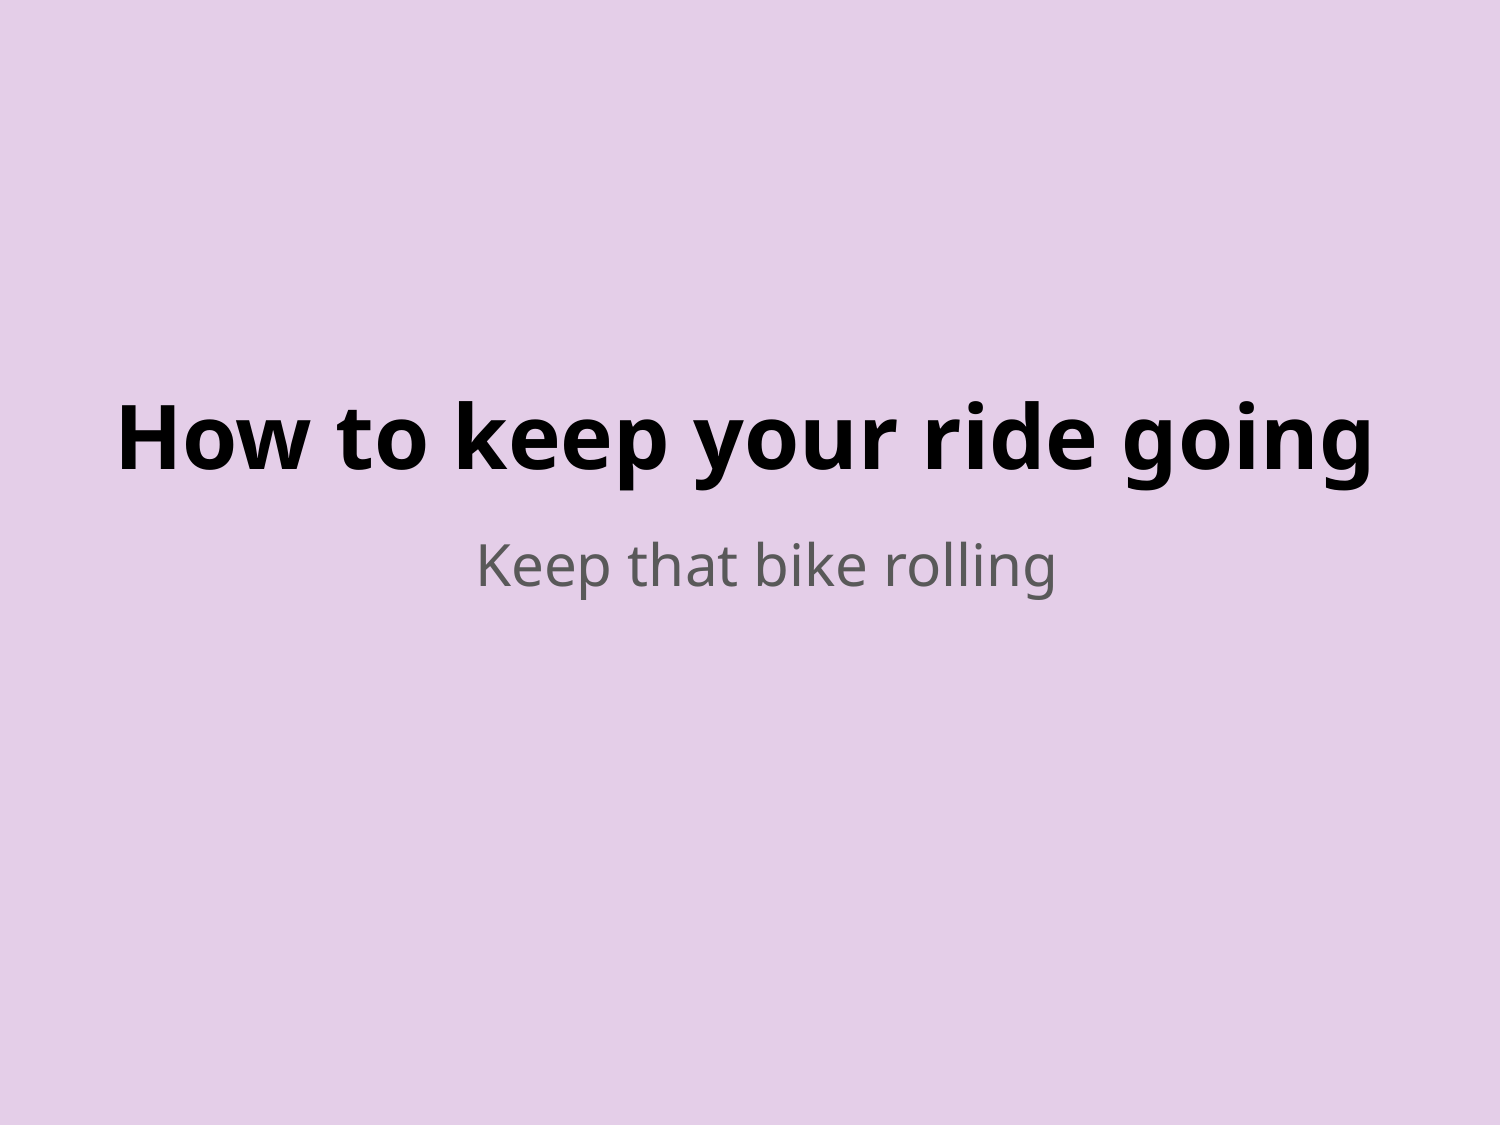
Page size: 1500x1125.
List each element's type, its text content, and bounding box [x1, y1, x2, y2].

subtitle Keep that bike rolling [68, 513, 1466, 644]
title How to keep your ride going [46, 310, 1445, 503]
